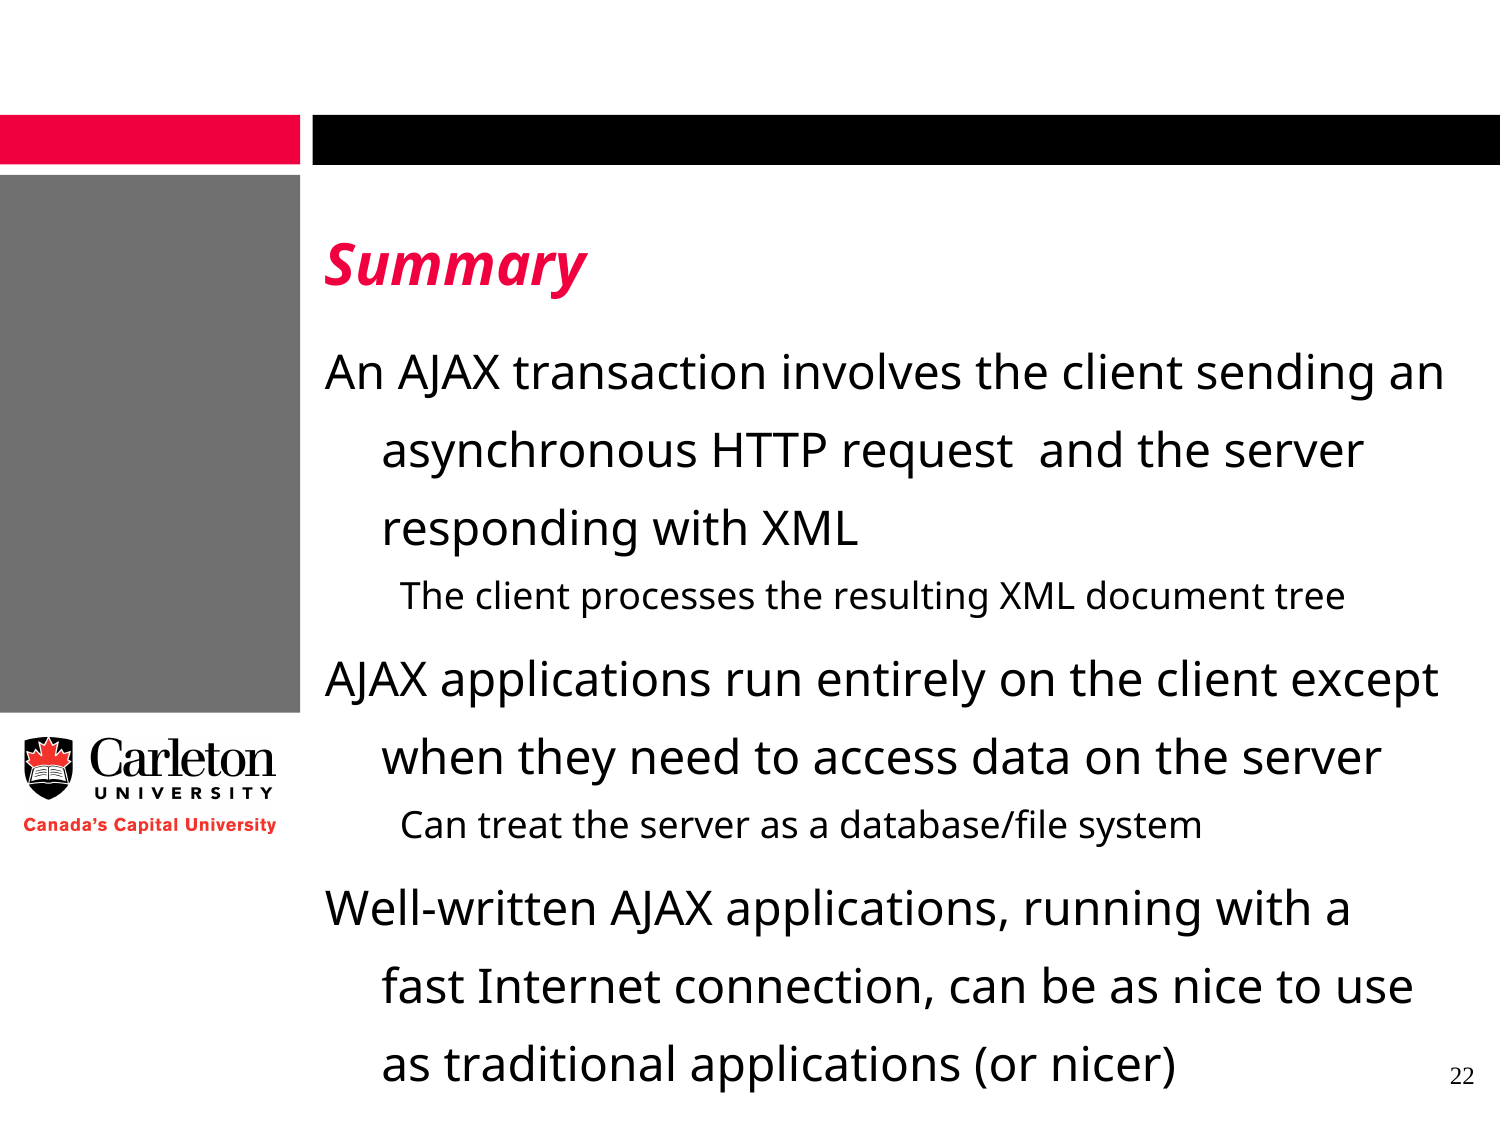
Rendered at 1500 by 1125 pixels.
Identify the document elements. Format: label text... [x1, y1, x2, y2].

list An AJAX transaction involves the client sending an asynchronous HTTP request and the server responding with XML The client processes the resulting XML document tree AJAX applications run entirely on the client except when they need to access data on the server Can treat the server as a database/file system Well-written AJAX applications, running with a fast Internet connection, can be as nice to use as traditional applications (or nicer) [324, 324, 1450, 1036]
picture [24, 737, 276, 834]
title Summary [324, 194, 1450, 324]
